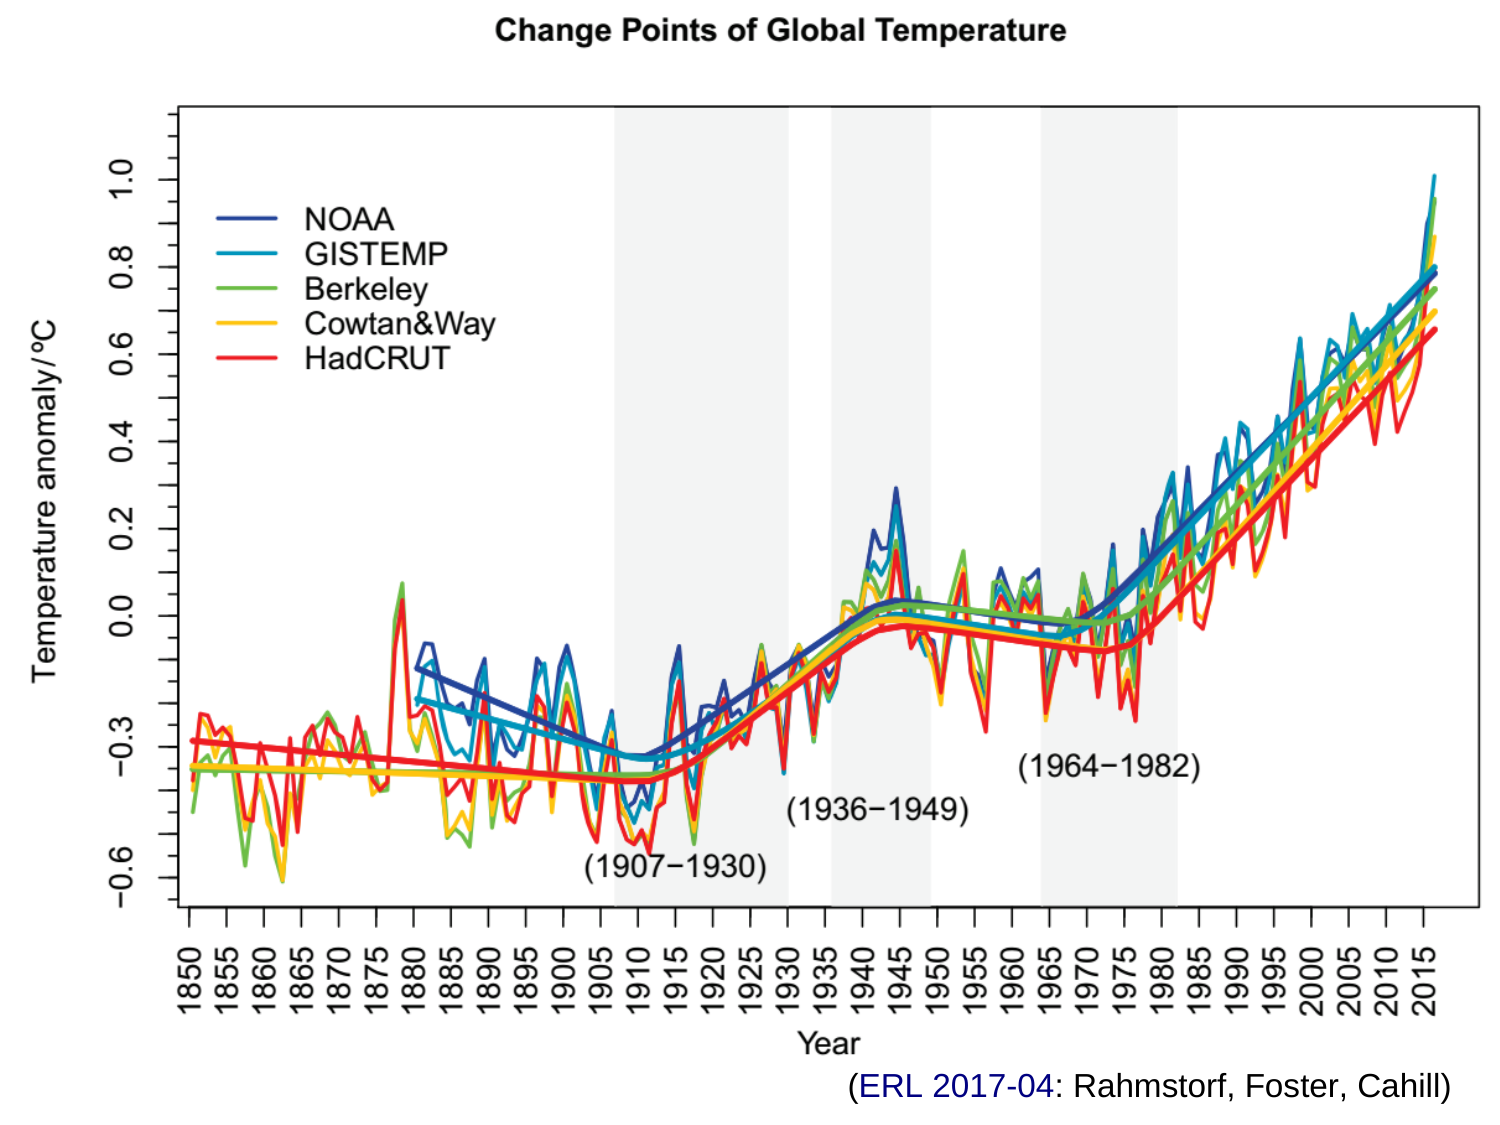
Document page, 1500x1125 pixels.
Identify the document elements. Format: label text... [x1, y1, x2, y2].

subtitle (ERL 2017-04: Rahmstorf, Foster, Cahill) [811, 1063, 1489, 1114]
picture [5, 5, 1500, 1063]
